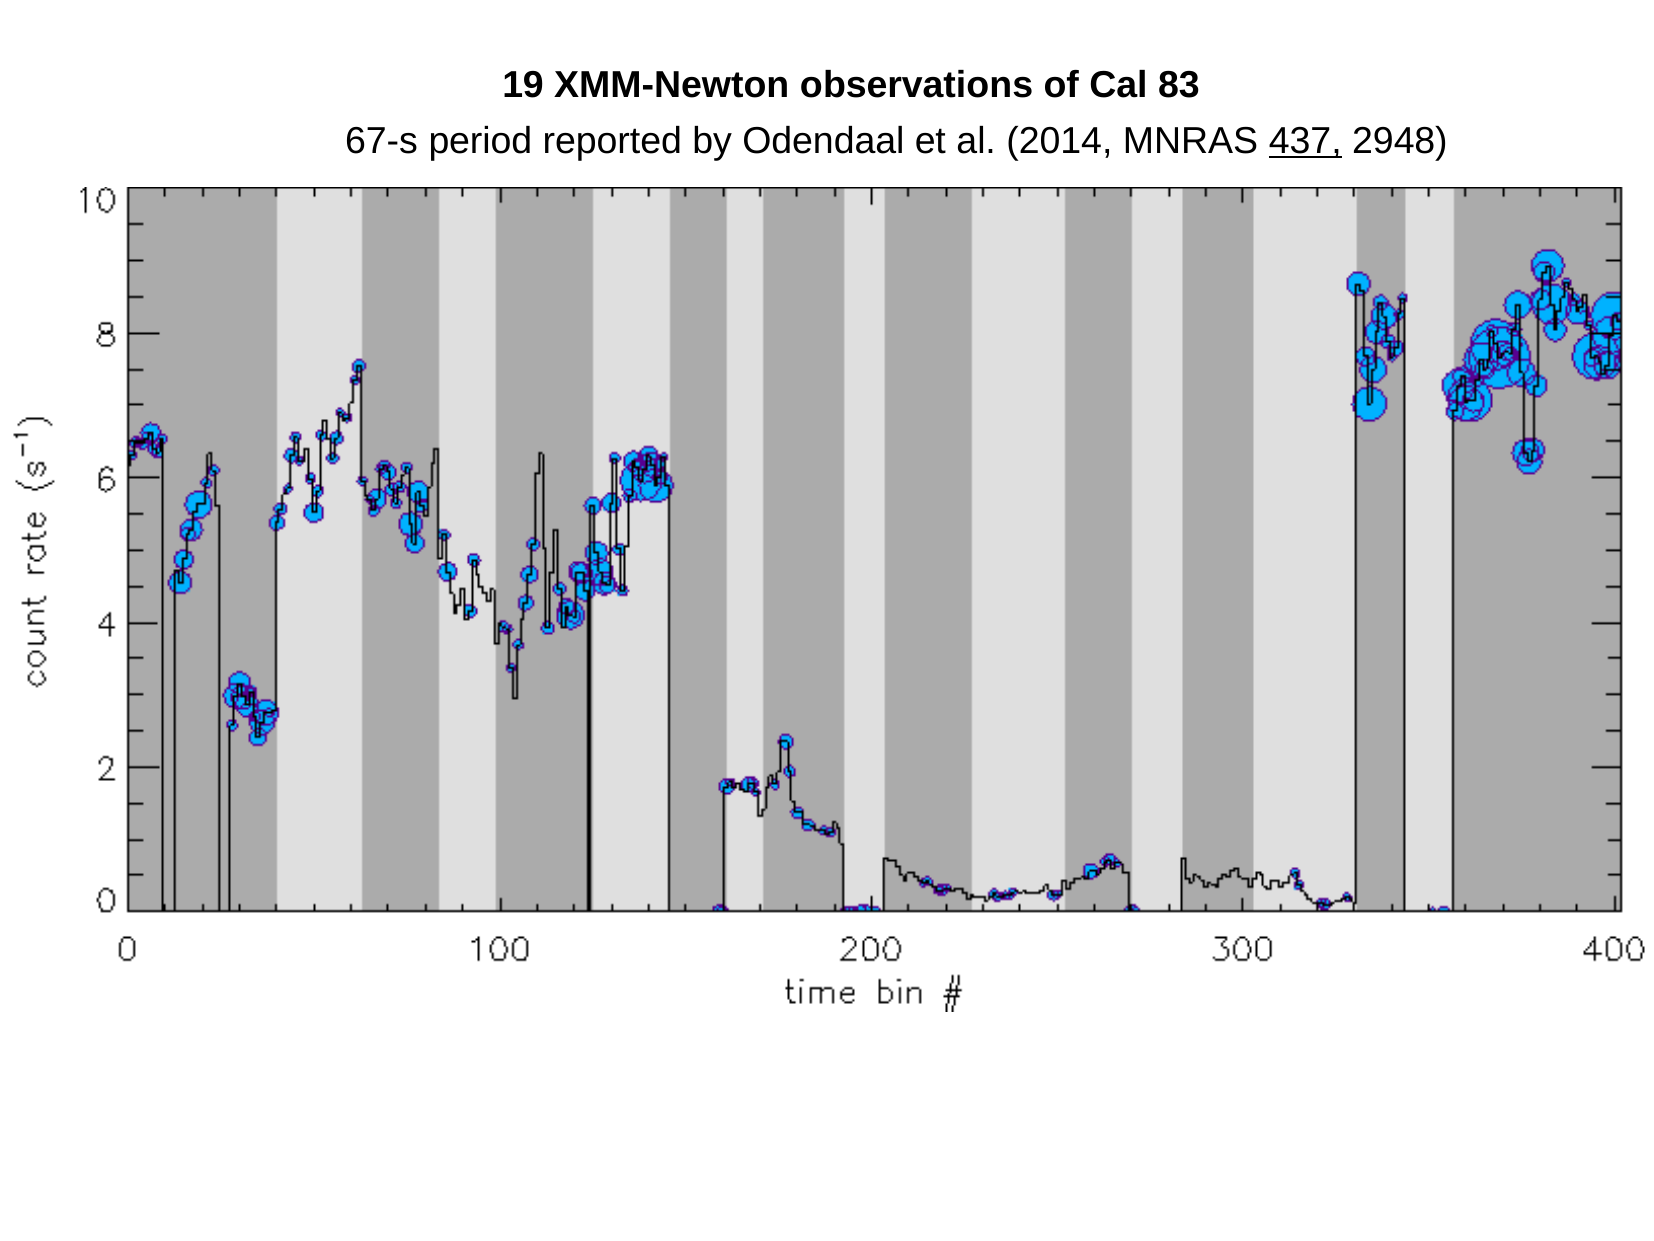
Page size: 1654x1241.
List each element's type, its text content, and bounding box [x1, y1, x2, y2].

text_box 67-s period reported by Odendaal et al. (2014, MNRAS 437, 2948) [330, 112, 1463, 170]
picture [0, 187, 1651, 1012]
text_box 19 XMM-Newton observations of Cal 83 [487, 55, 1216, 112]
